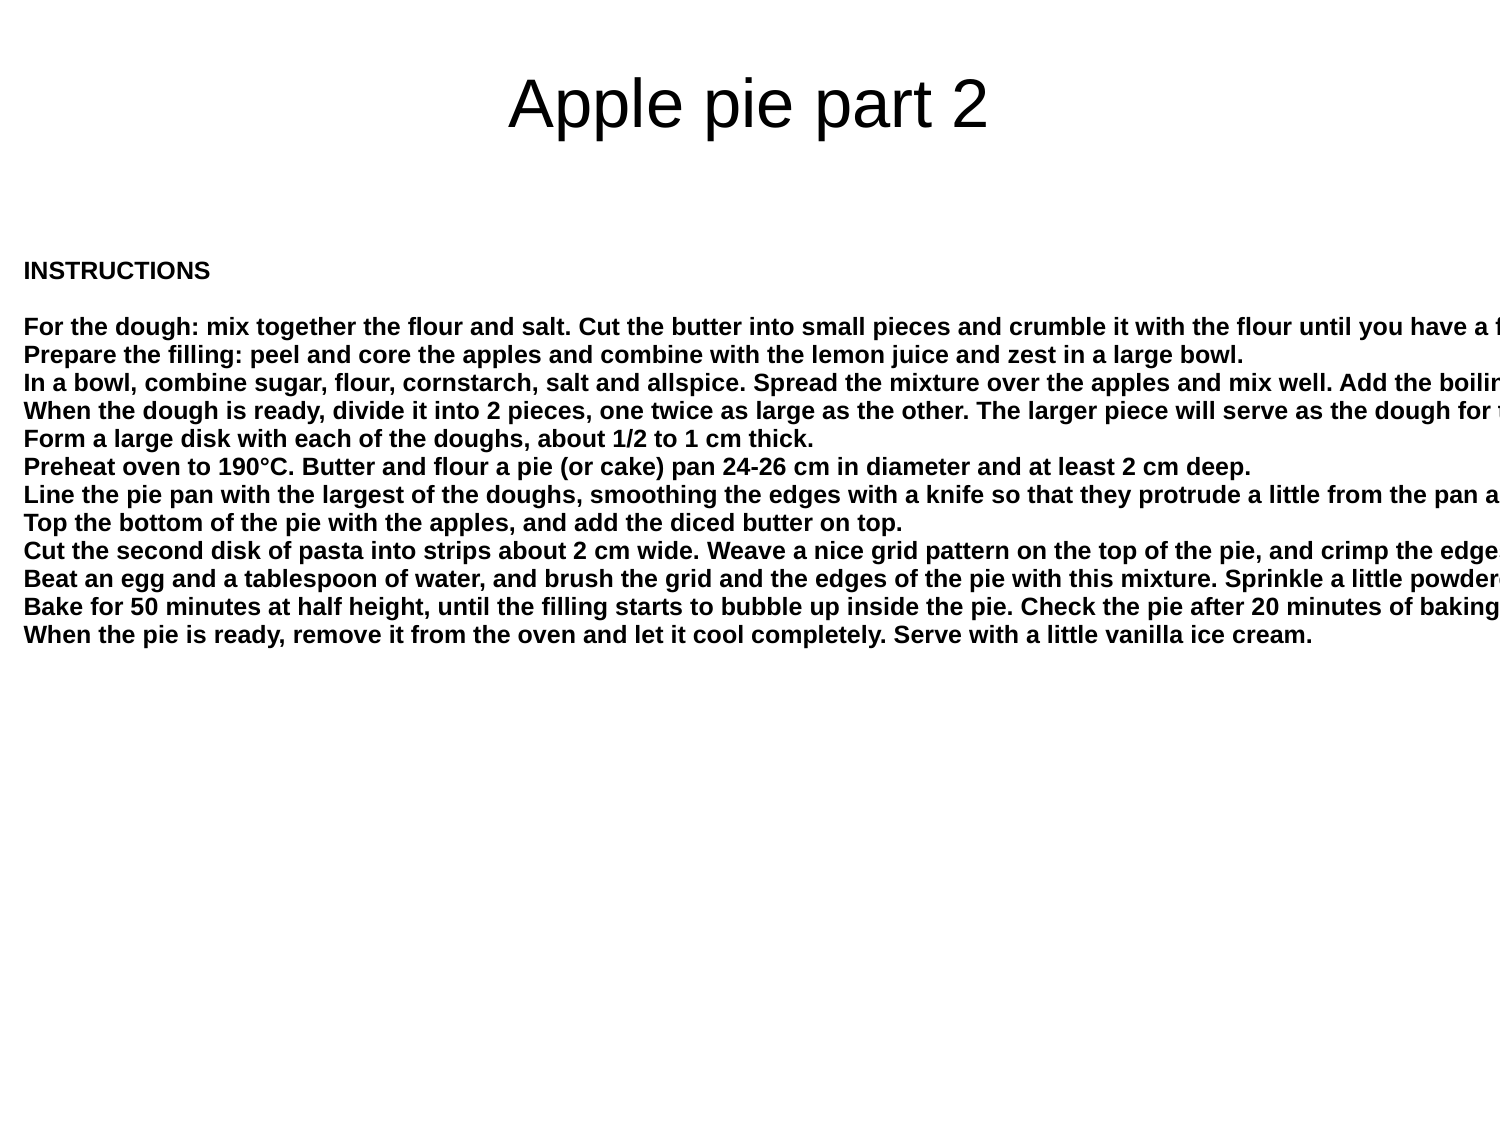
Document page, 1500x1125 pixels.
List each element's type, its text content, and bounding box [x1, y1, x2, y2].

text_box INSTRUCTIONS For the dough: mix together the flour and salt. Cut the butter into small pieces and crumble it with the flour until you have a fine, slightly grainy texture. Add sugar and mix well. Pour in the cold water in batches, mixing with a fork. Finish by hand and form dough into a ball. Flatten the dough ball slightly, wrap it in cling film and let it rest in the refrigerator for 30 minutes. Prepare the filling: peel and core the apples and combine with the lemon juice and zest in a large bowl. In a bowl, combine sugar, flour, cornstarch, salt and allspice. Spread the mixture over the apples and mix well. Add the boiling cider and apple juice and stir so that all the apple slices are impregnated with the mixture. When the dough is ready, divide it into 2 pieces, one twice as large as the other. The larger piece will serve as the dough for the bottom of the pie while the smaller piece will be used to make the grid pattern on top of the pie. Form a large disk with each of the doughs, about 1/2 to 1 cm thick. Preheat oven to 190°C. Butter and flour a pie (or cake) pan 24-26 cm in diameter and at least 2 cm deep. Line the pie pan with the largest of the doughs, smoothing the edges with a knife so that they protrude a little from the pan all around. Top the bottom of the pie with the apples, and add the diced butter on top. Cut the second disk of pasta into strips about 2 cm wide. Weave a nice grid pattern on the top of the pie, and crimp the edges with a fork. Beat an egg and a tablespoon of water, and brush the grid and the edges of the pie with this mixture. Sprinkle a little powdered sugar on top, which will give the pastry a shiny, crisp appearance. Bake for 50 minutes at half height, until the filling starts to bubble up inside the pie. Check the pie after 20 minutes of baking and cover the edges with aluminum foil to prevent them from burning. When the pie is ready, remove it from the oven and let it cool completely. Serve with a little vanilla ice cream. [23, 228, 1335, 957]
title Apple pie part 2 [49, 37, 1450, 162]
